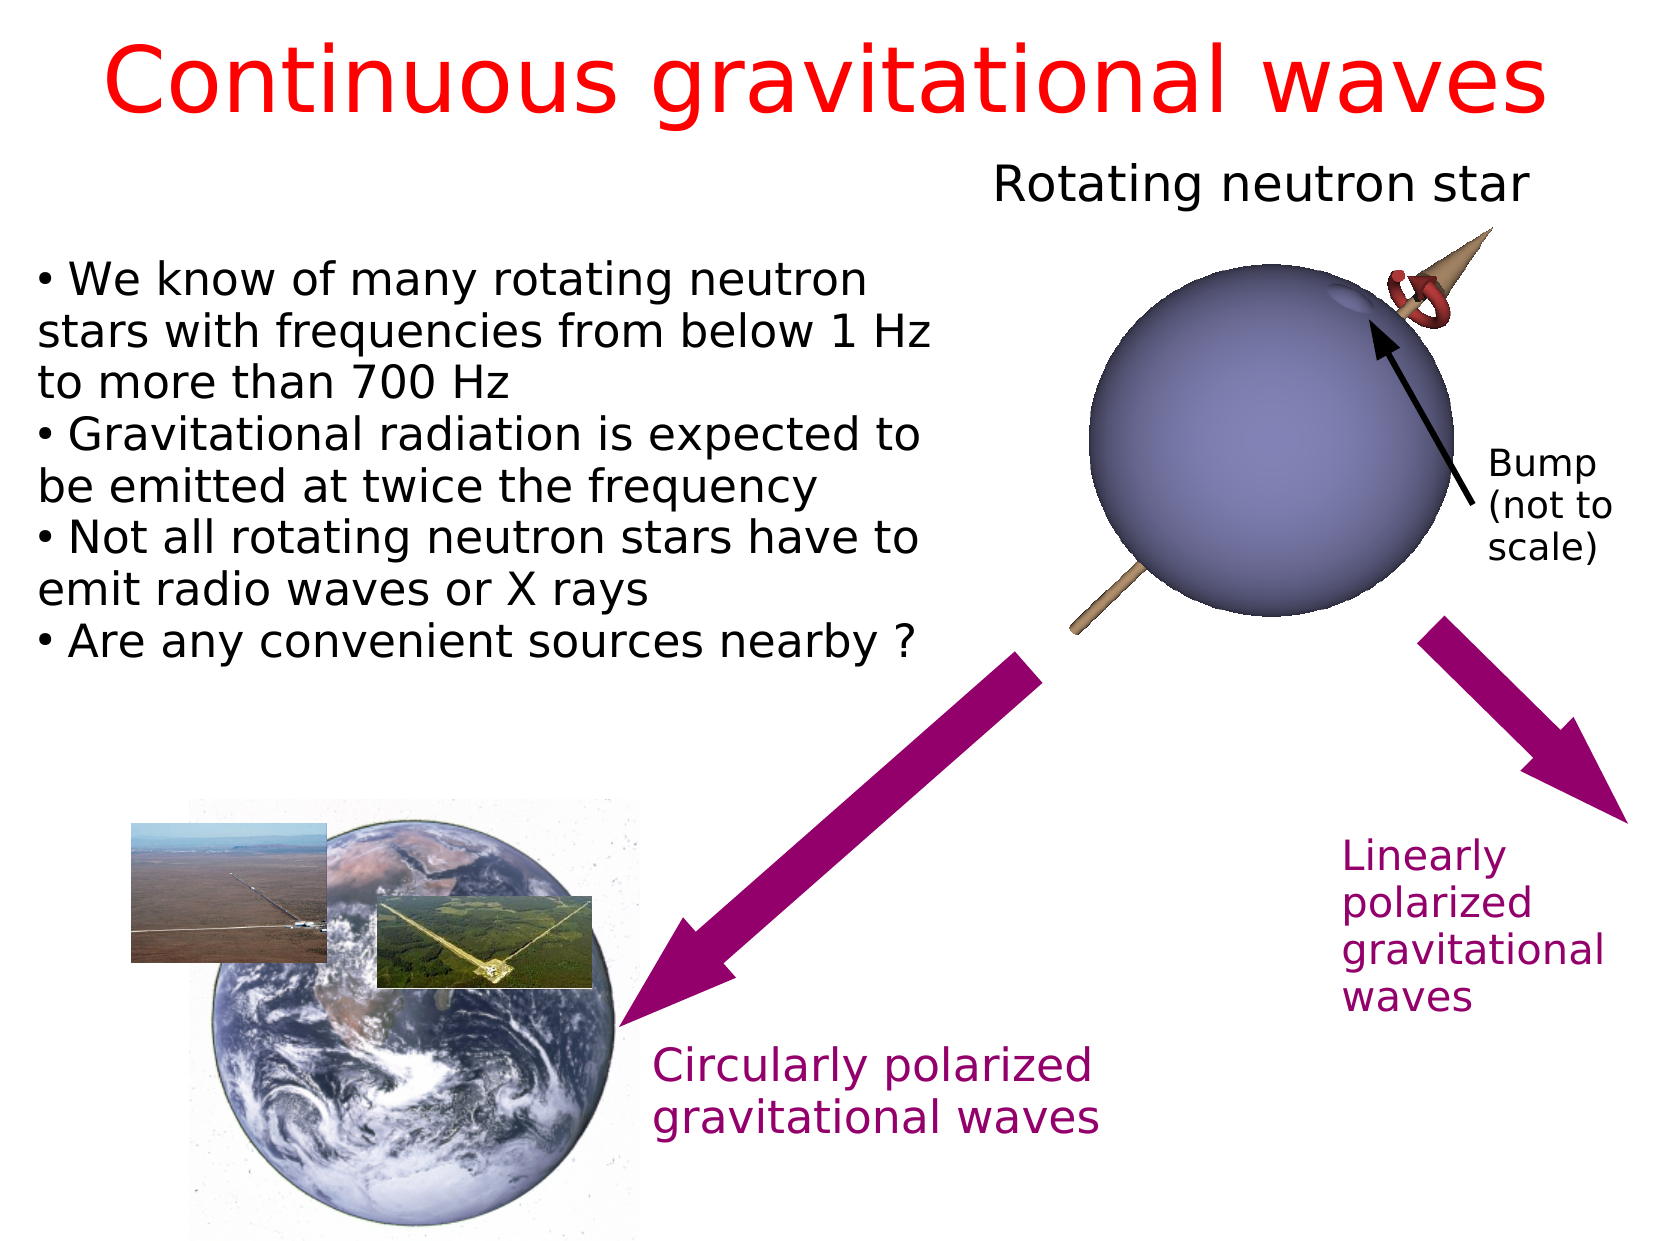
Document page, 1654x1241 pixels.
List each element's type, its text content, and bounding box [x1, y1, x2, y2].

text_box Circularly polarized gravitational waves [640, 1033, 1219, 1165]
text_box Linearly polarized gravitational waves [1326, 825, 1638, 1030]
text_box Bump (not to scale) [1472, 435, 1654, 578]
picture [131, 799, 640, 1241]
text_box Rotating neutron star [977, 149, 1547, 223]
title Continuous gravitational waves [82, 9, 1571, 154]
picture [971, 223, 1571, 657]
text_box We know of many rotating neutron stars with frequencies from below 1 Hz to more than 700 Hz Gravitational radiation is expected to be emitted at twice the frequency Not all rotating neutron stars have to emit radio waves or X rays Are any convenient sources nearby ? [22, 247, 968, 677]
